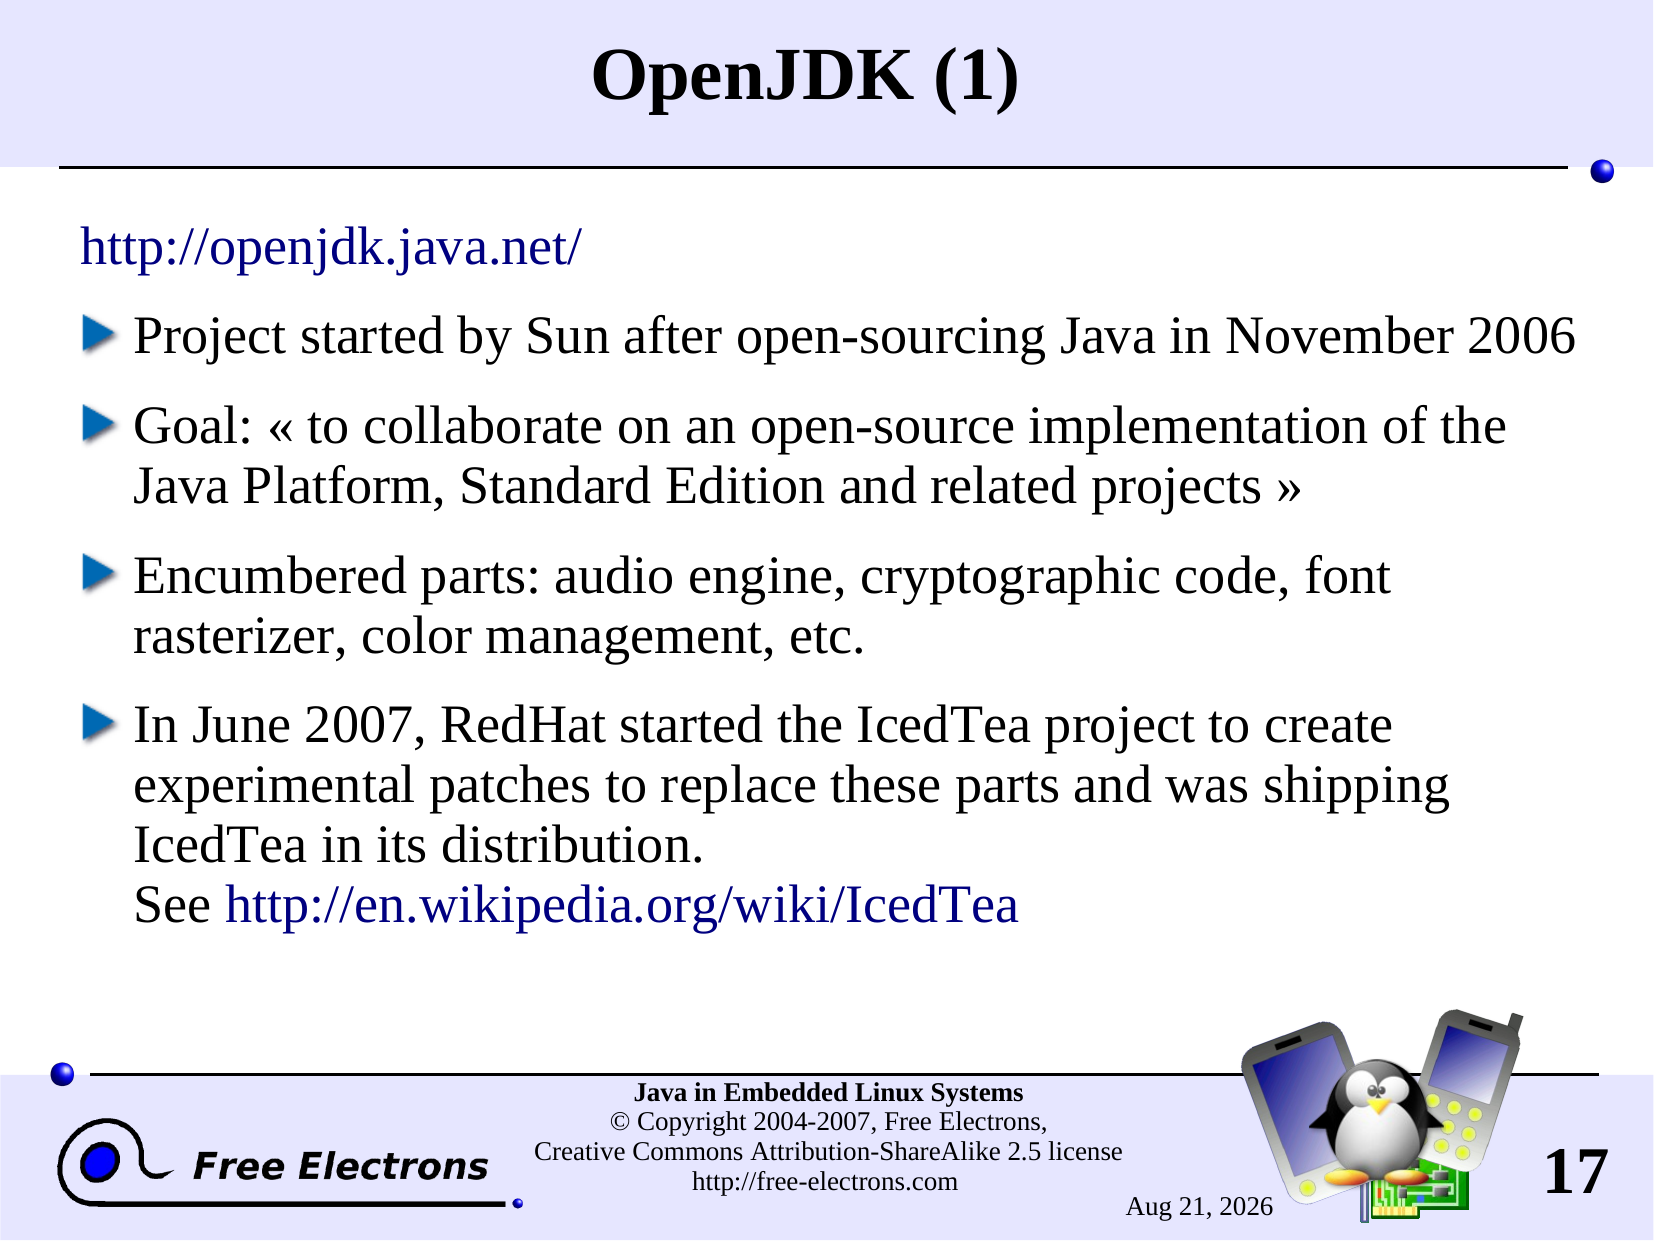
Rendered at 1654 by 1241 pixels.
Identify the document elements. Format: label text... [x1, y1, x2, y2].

title OpenJDK (1) [60, 25, 1551, 124]
picture [50, 1107, 527, 1216]
list http://openjdk.java.net/ Project started by Sun after open-sourcing Java in November 2006 Goal: « to collaborate on an open-source implementation of the Java Platform, Standard Edition and related projects » Encumbered parts: audio engine, cryptographic code, font rasterizer, color management, etc. In June 2007, RedHat started the IcedTea project to create experimental patches to replace these parts and was shipping IcedTea in its distribution. See http://en.wikipedia.org/wiki/IcedTea [62, 216, 1592, 1066]
picture [1231, 1066, 1521, 1241]
